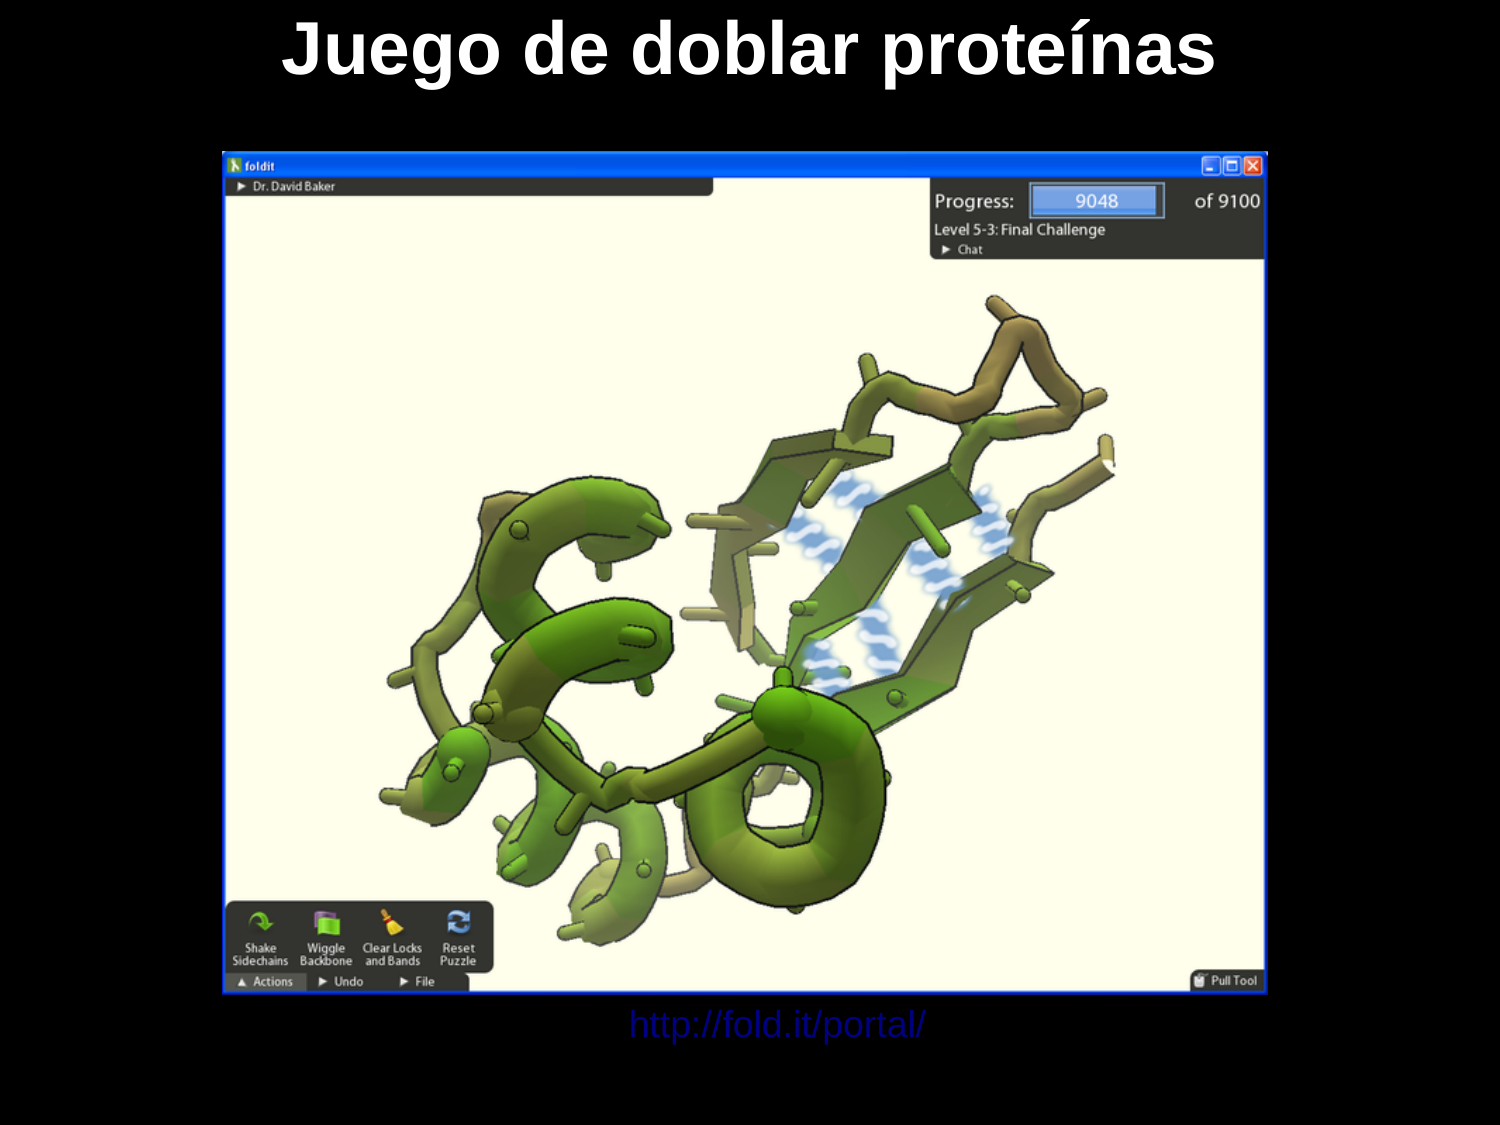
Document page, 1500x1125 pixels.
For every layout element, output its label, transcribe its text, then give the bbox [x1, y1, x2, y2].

title Juego de doblar proteínas [75, 0, 1425, 101]
picture [222, 151, 1268, 995]
text_box http://fold.it/portal/ [613, 992, 942, 1053]
